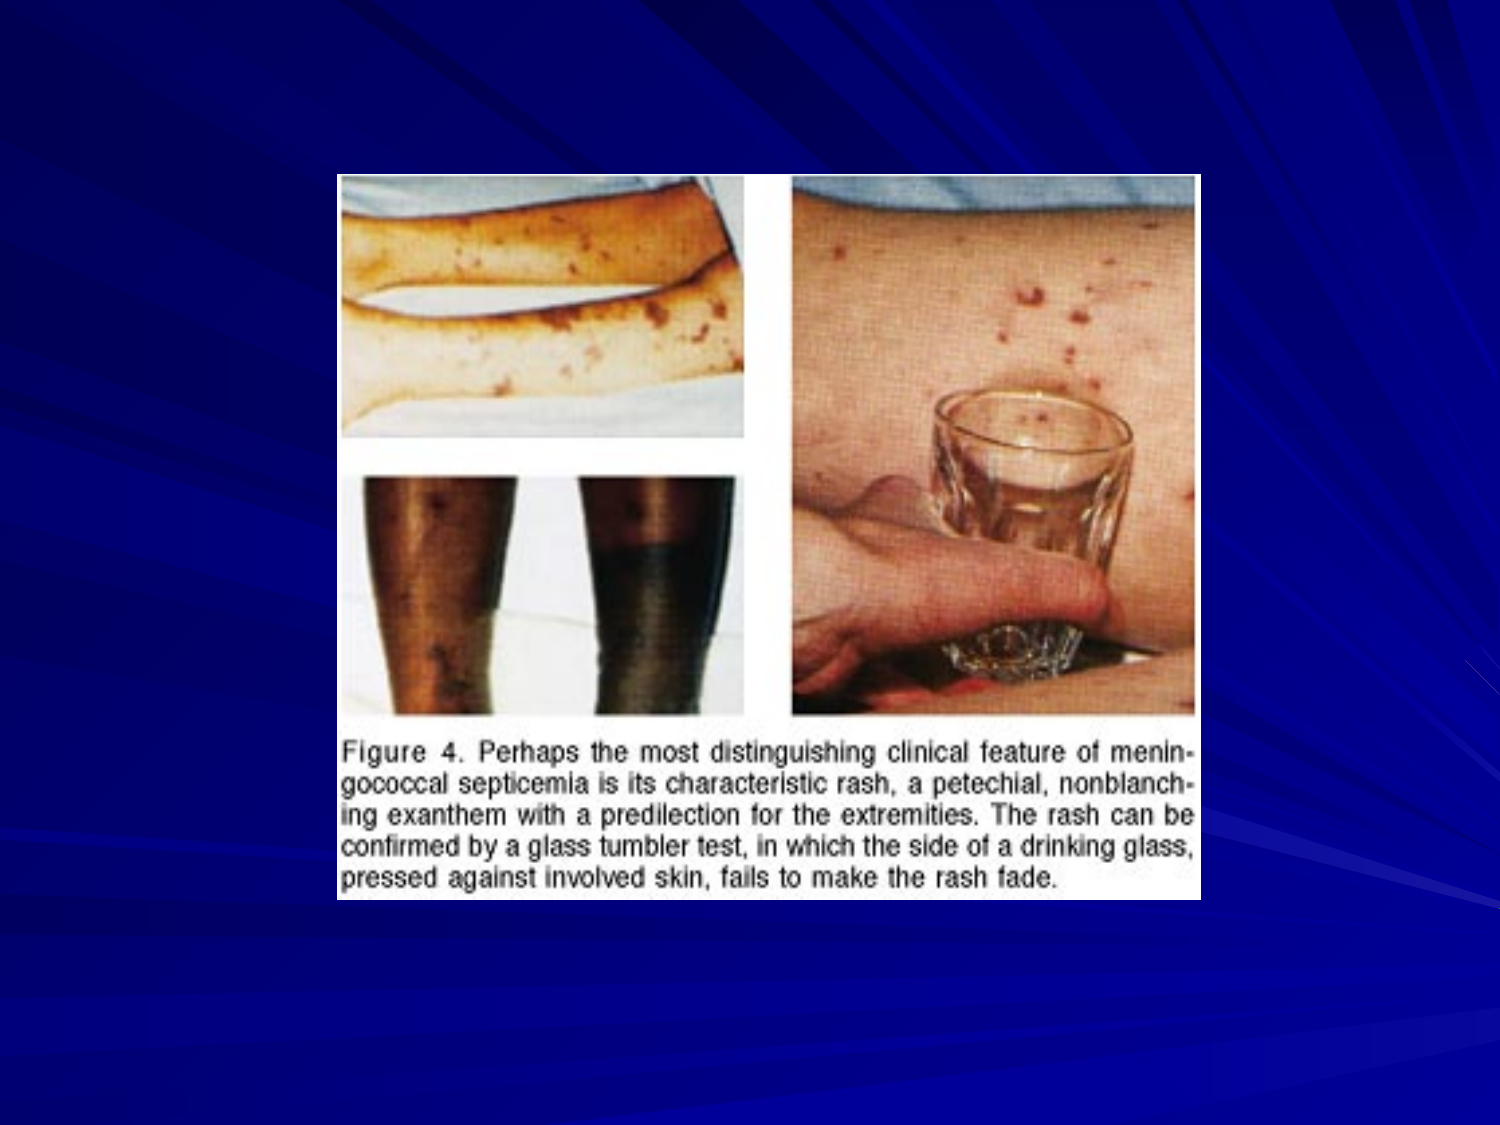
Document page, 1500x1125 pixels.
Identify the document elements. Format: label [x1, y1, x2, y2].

picture [337, 174, 1201, 901]
